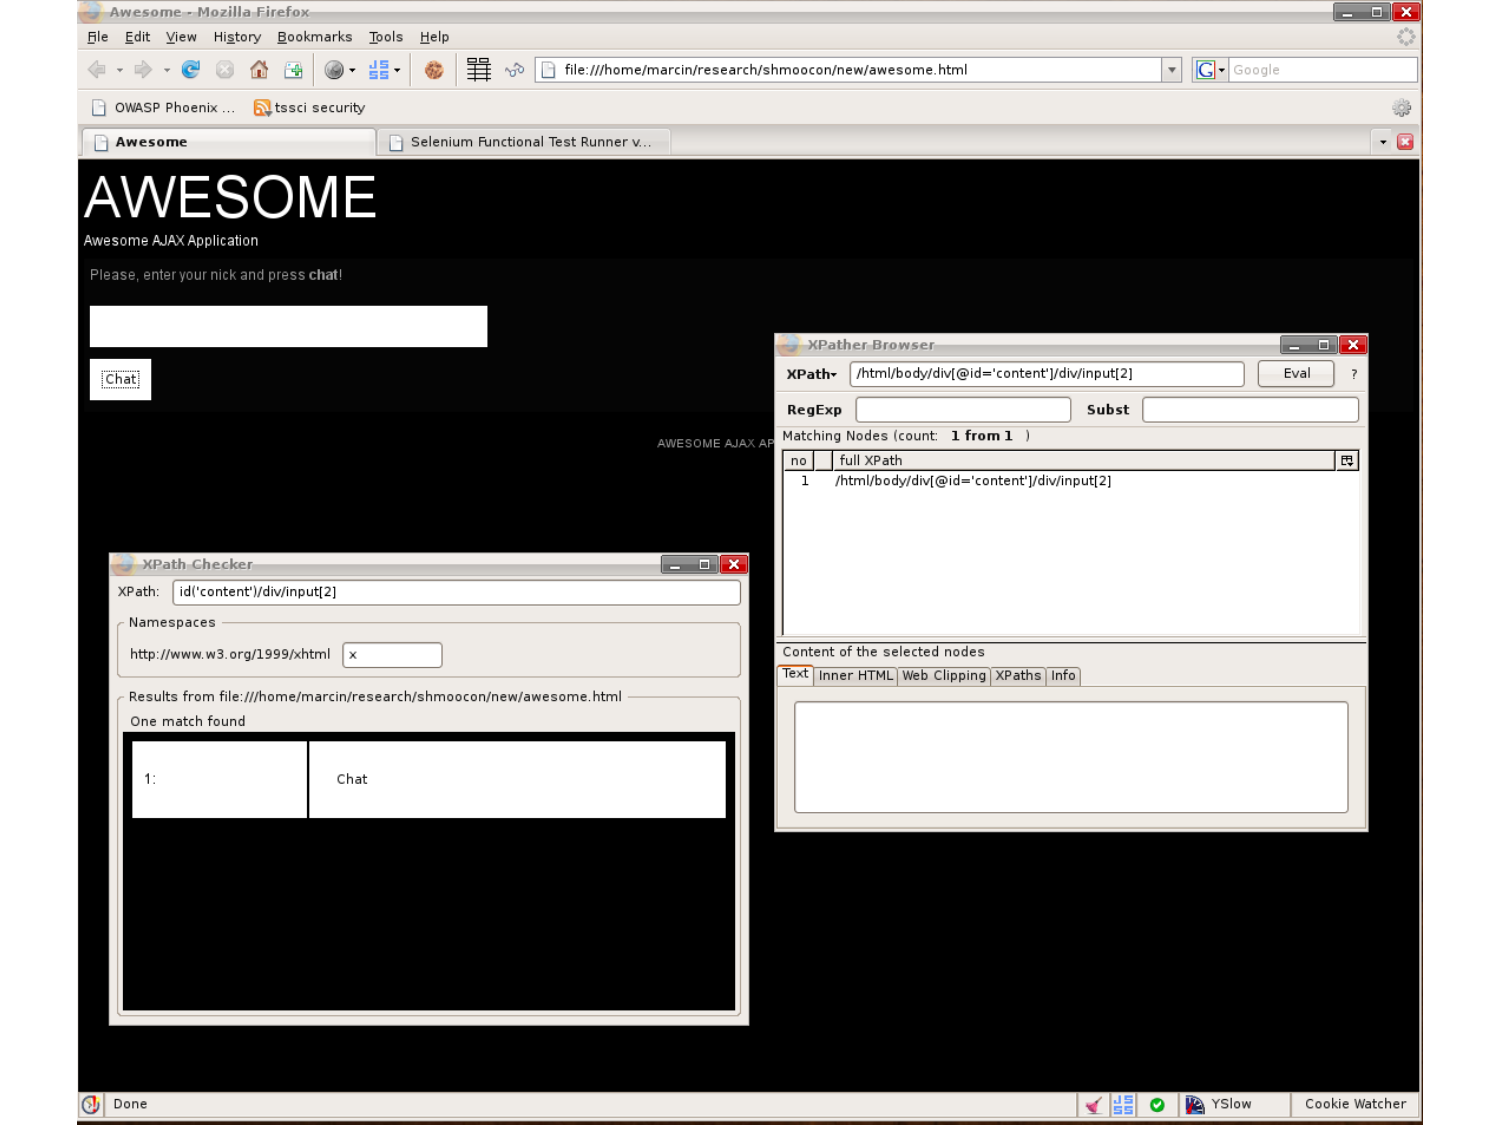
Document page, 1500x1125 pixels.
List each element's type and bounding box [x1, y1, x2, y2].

text_box [1423, 0, 1500, 1125]
picture [77, 0, 1423, 1125]
text_box [0, 0, 77, 1125]
